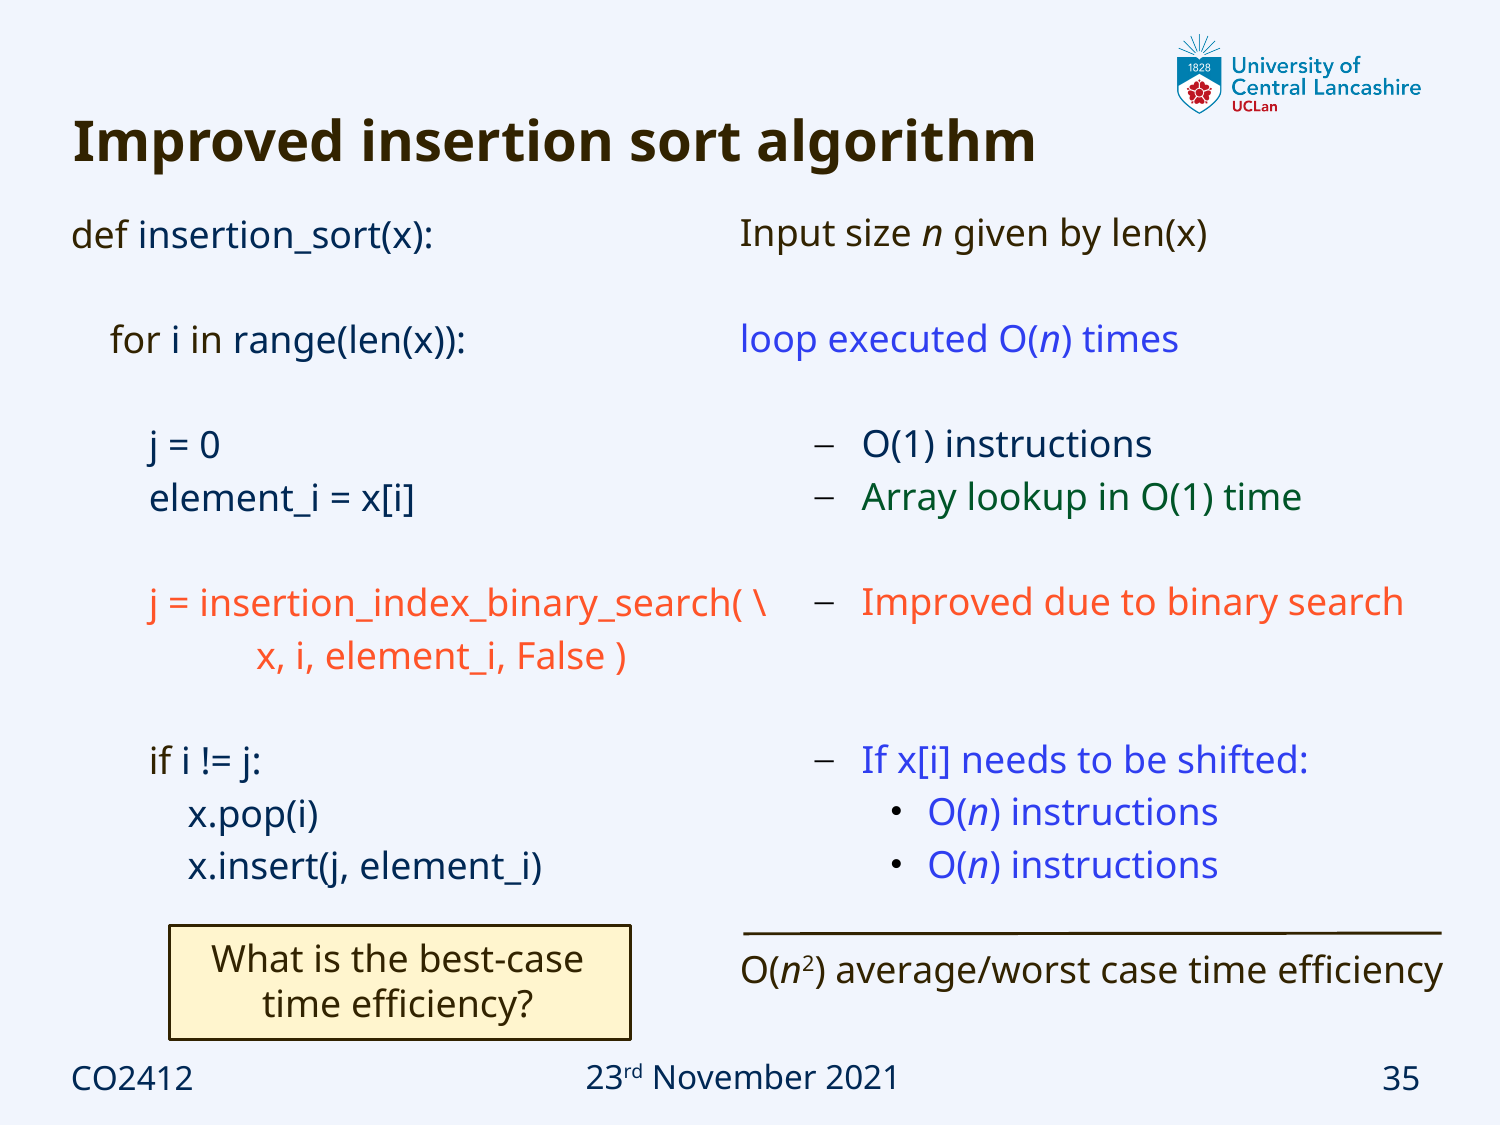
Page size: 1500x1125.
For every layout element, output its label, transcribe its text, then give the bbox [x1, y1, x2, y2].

title Improved insertion sort algorithm [58, 54, 1500, 224]
text_box [169, 1033, 631, 1040]
text_box def insertion_sort(x): for i in range(len(x)): j = 0 element_i = x[i] j = insertion_index_binary_search( \ x, i, element_i, False ) if i != j: x.pop(i) x.insert(j, element_i) [56, 195, 725, 927]
text_box Input size n given by len(x) loop executed O(n) times O(1) instructions Array lookup in O(1) time Improved due to binary search If x[i] needs to be shifted: O(n) instructions O(n) instructions O(n2) average/worst case time efficiency [725, 194, 1473, 999]
text_box What is the best-case time efficiency? [44, 927, 752, 1033]
picture [1177, 34, 1421, 54]
